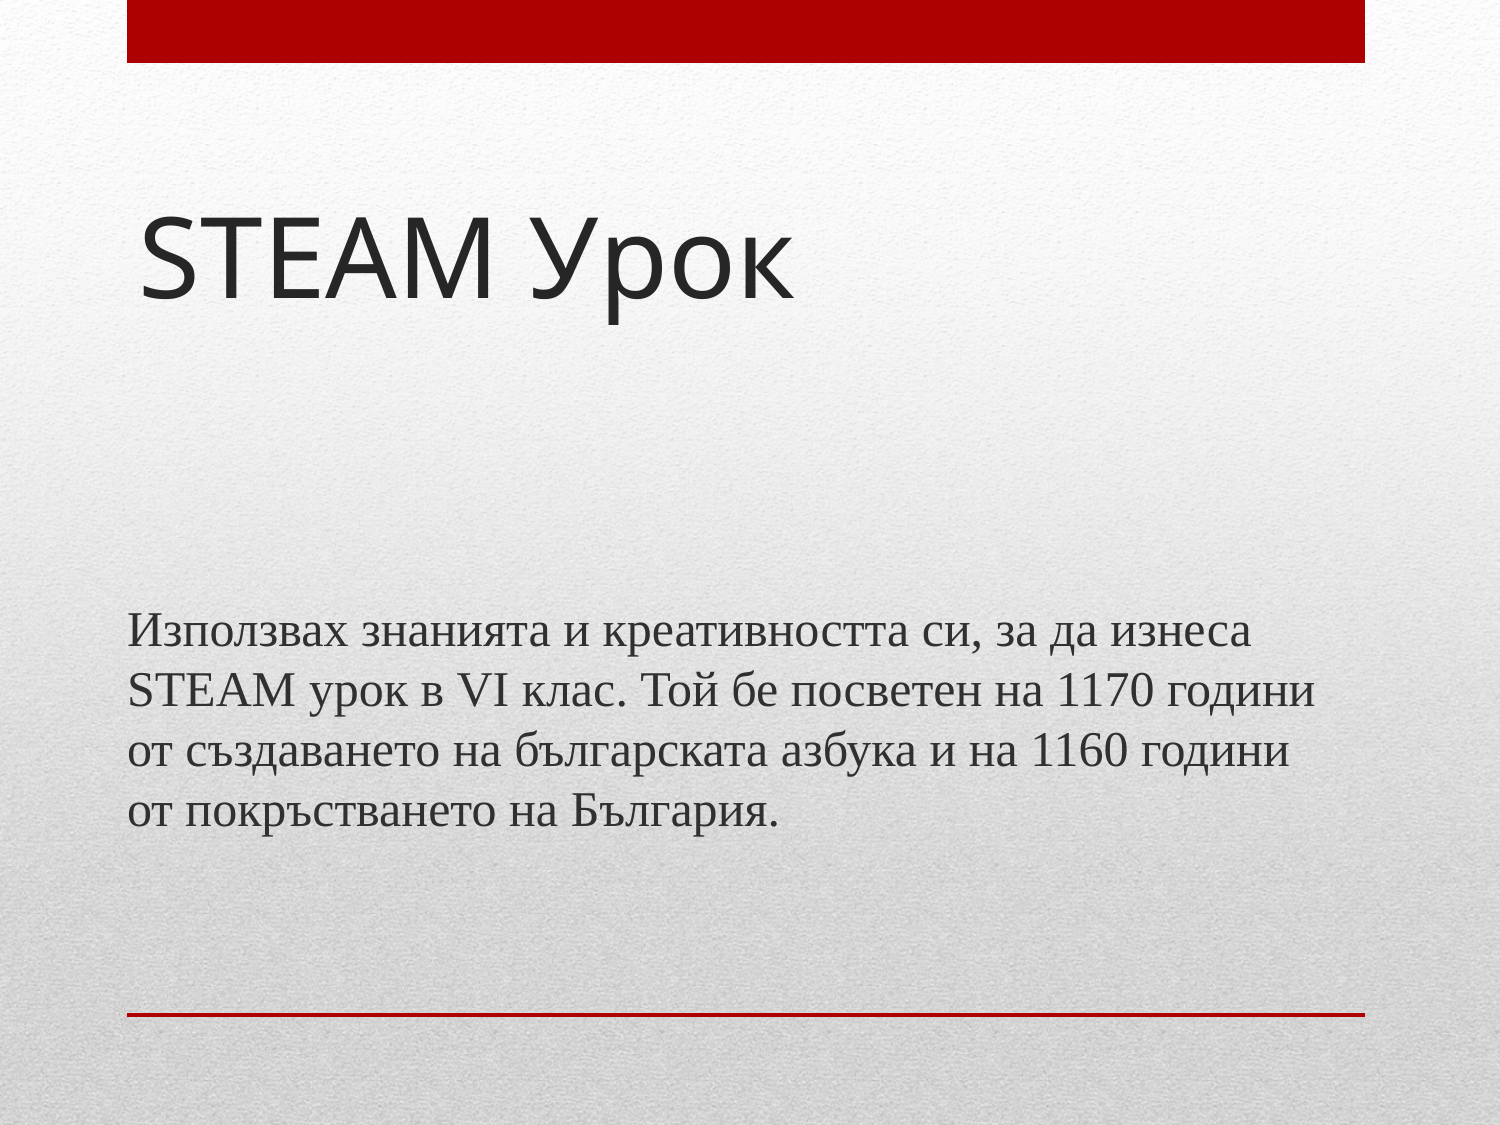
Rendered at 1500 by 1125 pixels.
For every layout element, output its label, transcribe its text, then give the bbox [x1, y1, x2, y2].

list Използвах знанията и креативността си, за да изнеса STEAM урок в VI клас. Той бе посветен на 1170 години от създаването на българската азбука и на 1160 години от покръстването на България. [112, 397, 1350, 1035]
title STEAM Урок [123, 66, 1237, 329]
